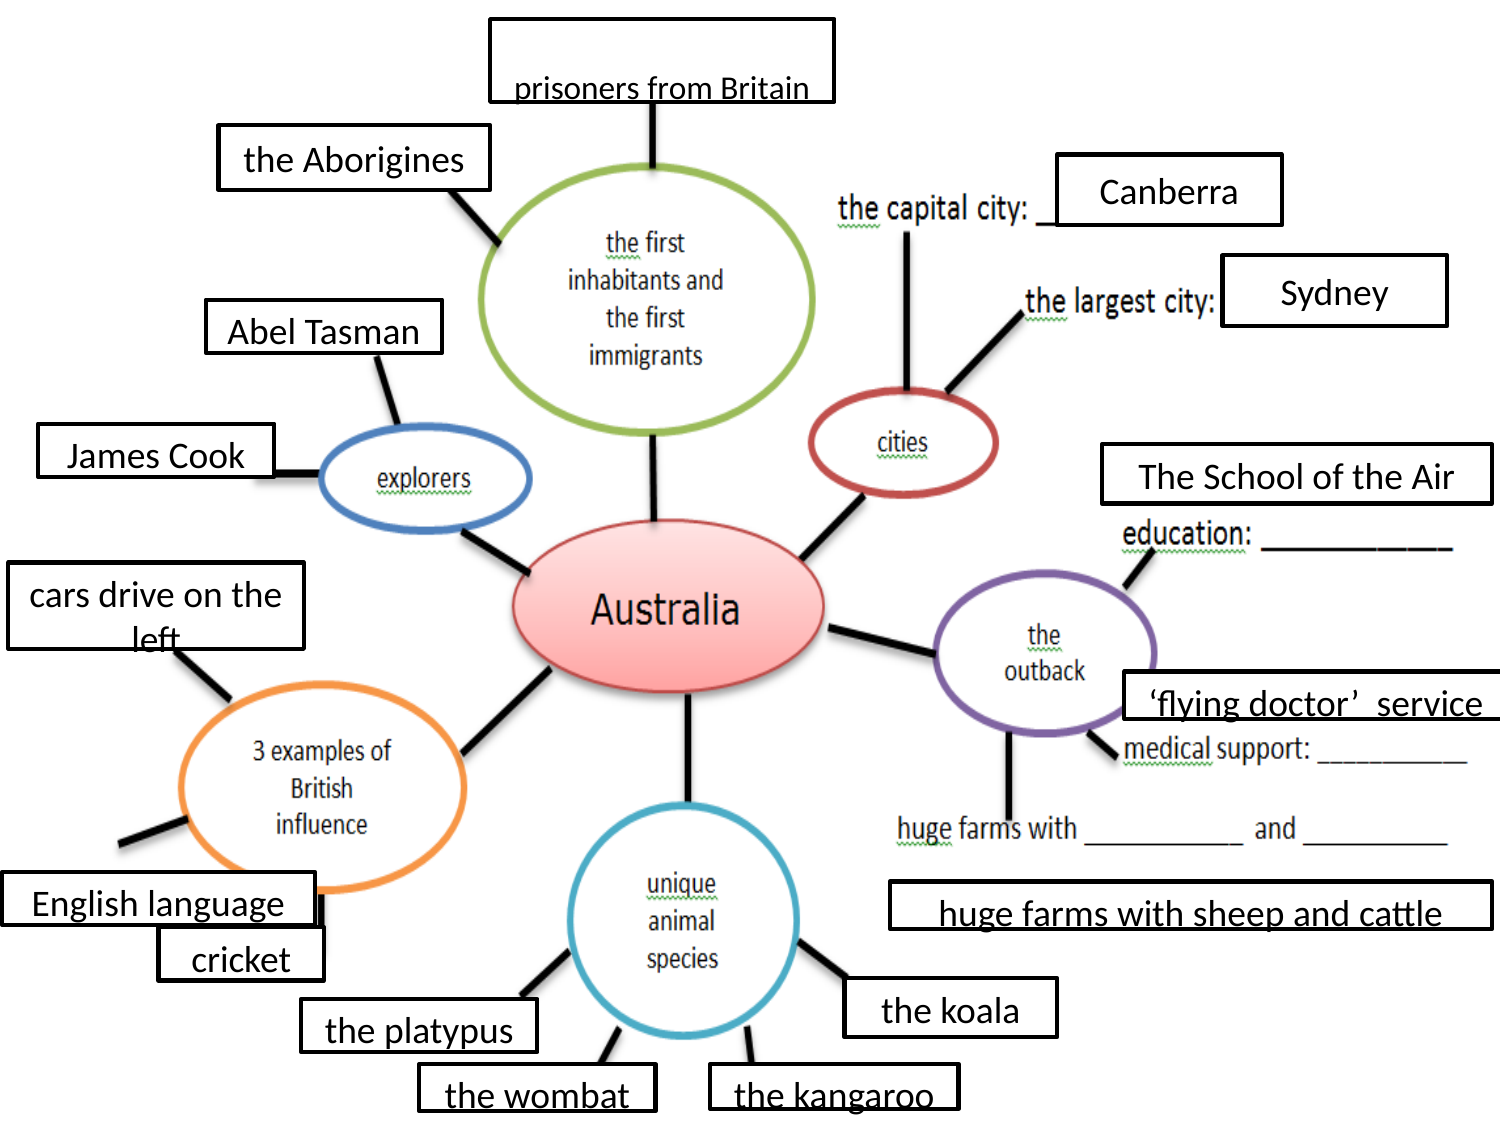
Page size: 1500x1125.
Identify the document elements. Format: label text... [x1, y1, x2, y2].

text_box ‘flying doctor’ service [1124, 672, 1500, 719]
text_box prisoners from Britain [490, 19, 834, 102]
text_box The School of the Air [1102, 444, 1492, 504]
text_box the koala [844, 978, 1057, 1037]
text_box James Cook [38, 424, 274, 477]
text_box English language [2, 872, 315, 925]
text_box cricket [159, 927, 324, 981]
picture [9, 0, 1500, 1112]
text_box the platypus [301, 999, 537, 1052]
text_box Abel Tasman [206, 300, 442, 353]
text_box the Aborigines [218, 125, 490, 190]
text_box Sydney [1223, 255, 1447, 326]
text_box cars drive on the left [8, 563, 304, 649]
text_box the wombat [419, 1064, 655, 1111]
text_box the kangaroo [710, 1064, 958, 1109]
text_box Canberra [1057, 154, 1282, 225]
text_box huge farms with sheep and cattle [890, 881, 1492, 929]
